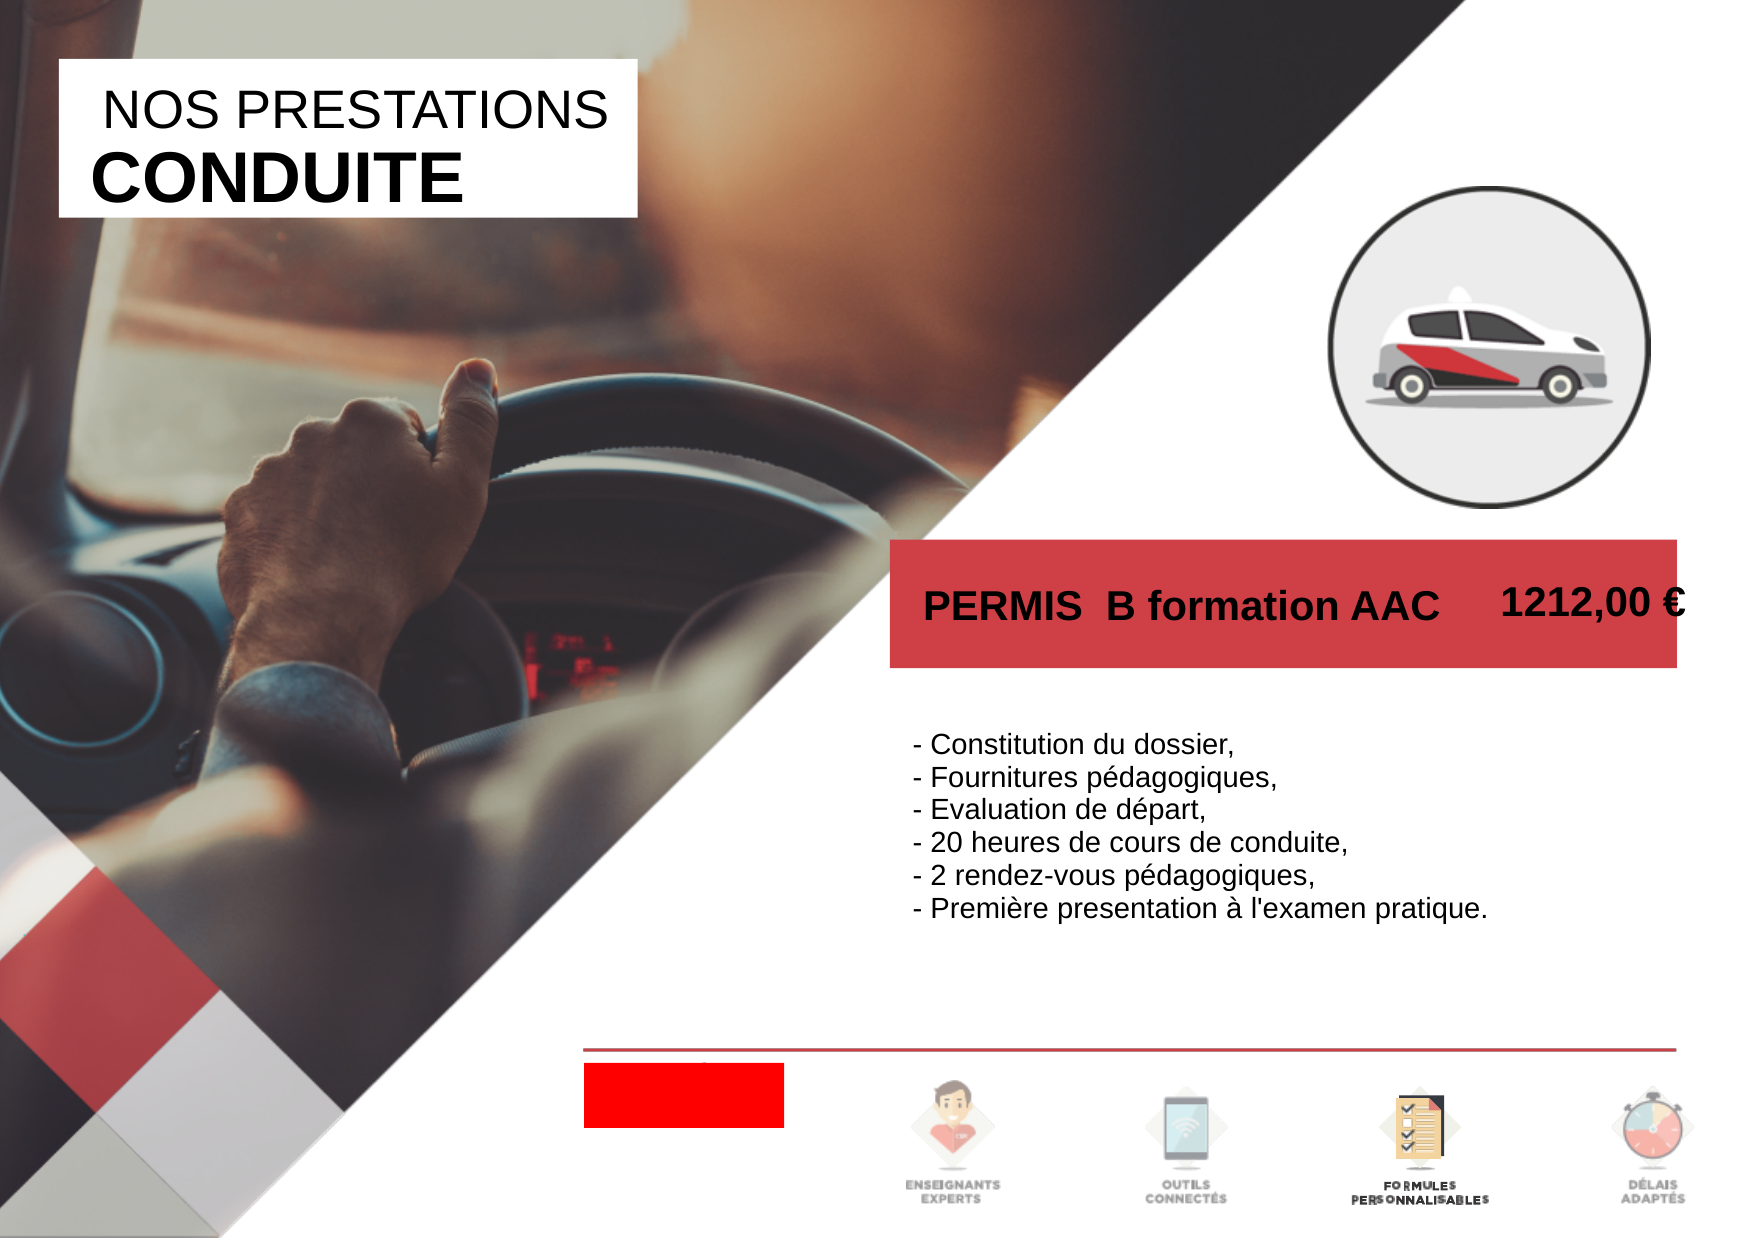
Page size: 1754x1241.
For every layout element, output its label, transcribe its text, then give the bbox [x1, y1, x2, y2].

text_box [584, 1062, 785, 1128]
text_box NOS PRESTATIONS [102, 74, 611, 140]
text_box [58, 58, 638, 218]
text_box PERMIS B formation AAC [923, 578, 1441, 629]
text_box CONDUITE [90, 130, 466, 217]
text_box - Constitution du dossier, - Fournitures pédagogiques, - Evaluation de départ, - 20 heures de cours de conduite, - 2 rendez-vous pédagogiques, - Première presentation à l'examen pratique. [897, 720, 1678, 965]
text_box [1432, 1181, 1448, 1191]
text_box [1396, 1195, 1405, 1205]
text_box 1212,00 € [1500, 574, 1687, 625]
text_box [1412, 1181, 1422, 1191]
text_box [1359, 1195, 1368, 1205]
picture [0, 0, 1695, 1238]
text_box [1378, 1085, 1462, 1169]
text_box [1384, 1181, 1392, 1191]
text_box [889, 539, 1677, 669]
text_box [1465, 1195, 1481, 1205]
text_box [1406, 1195, 1433, 1205]
text_box [1445, 1195, 1456, 1205]
